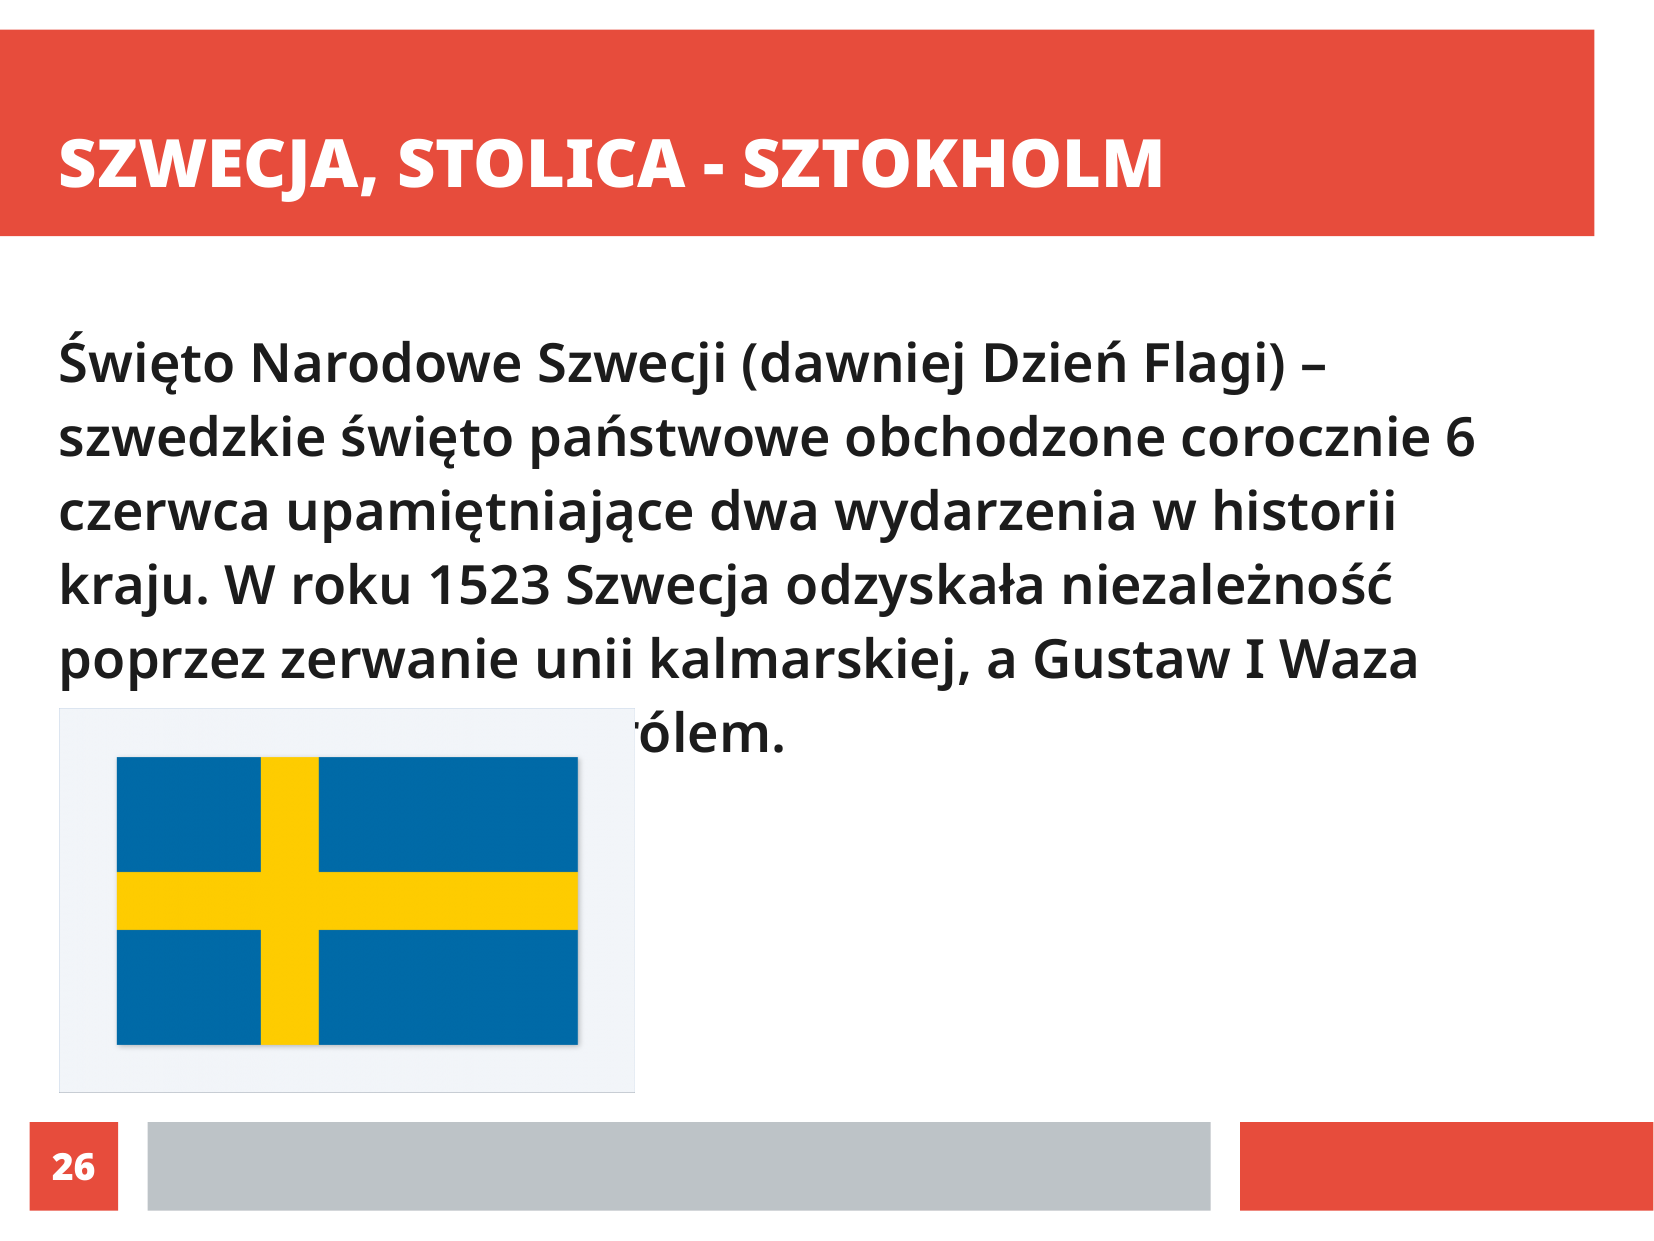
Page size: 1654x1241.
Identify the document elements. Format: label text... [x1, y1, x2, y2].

picture [59, 708, 635, 1093]
list Święto Narodowe Szwecji (dawniej Dzień Flagi) – szwedzkie święto państwowe obchodzone corocznie 6 czerwca upamiętniające dwa wydarzenia w historii kraju. W roku 1523 Szwecja odzyskała niezależność poprzez zerwanie unii kalmarskiej, a Gustaw I Waza został ogłoszony jej królem. [59, 324, 1565, 1093]
title SZWECJA, STOLICA - SZTOKHOLM [59, 59, 1595, 207]
